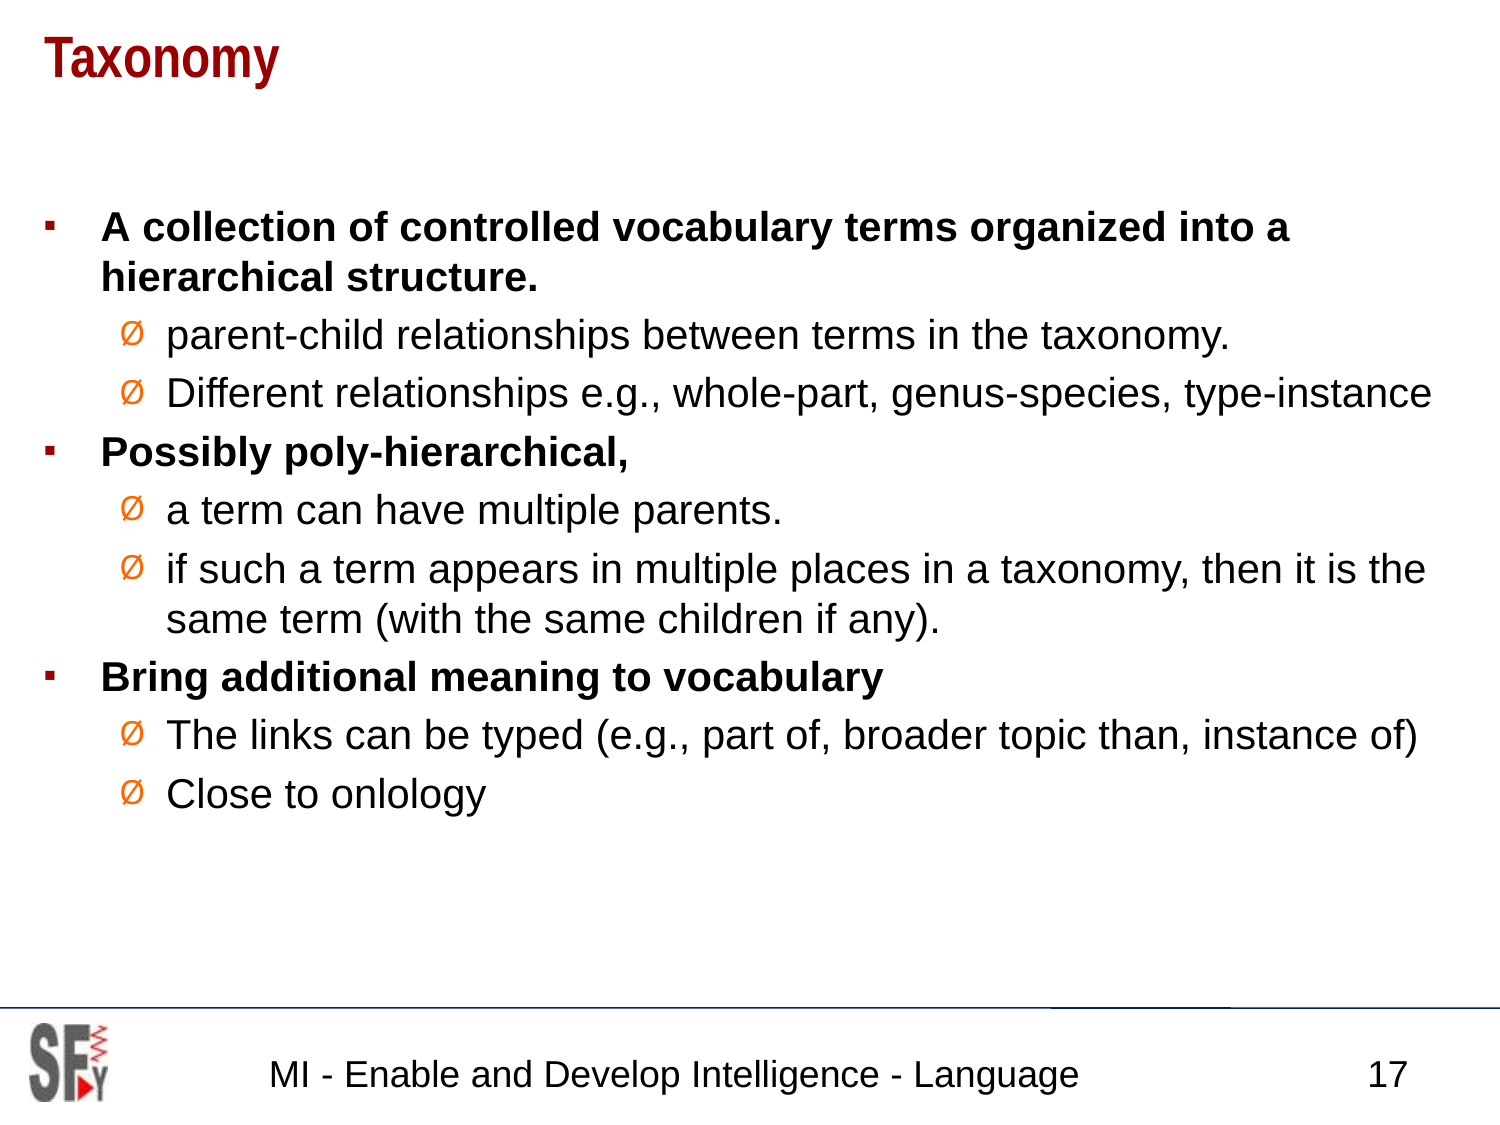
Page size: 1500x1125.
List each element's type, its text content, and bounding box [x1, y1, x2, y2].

picture [29, 1023, 108, 1102]
slide_number <numéro> [1352, 1034, 1490, 1103]
footer MI - Enable and Develop Intelligence - Language [253, 1034, 1336, 1103]
title Taxonomy [29, 12, 1471, 138]
list A collection of controlled vocabulary terms organized into a hierarchical structure. parent-child relationships between terms in the taxonomy. Different relationships e.g., whole-part, genus-species, type-instance Possibly poly-hierarchical, a term can have multiple parents. if such a term appears in multiple places in a taxonomy, then it is the same term (with the same children if any). Bring additional meaning to vocabulary The links can be typed (e.g., part of, broader topic than, instance of) Close to onlology [29, 184, 1471, 988]
